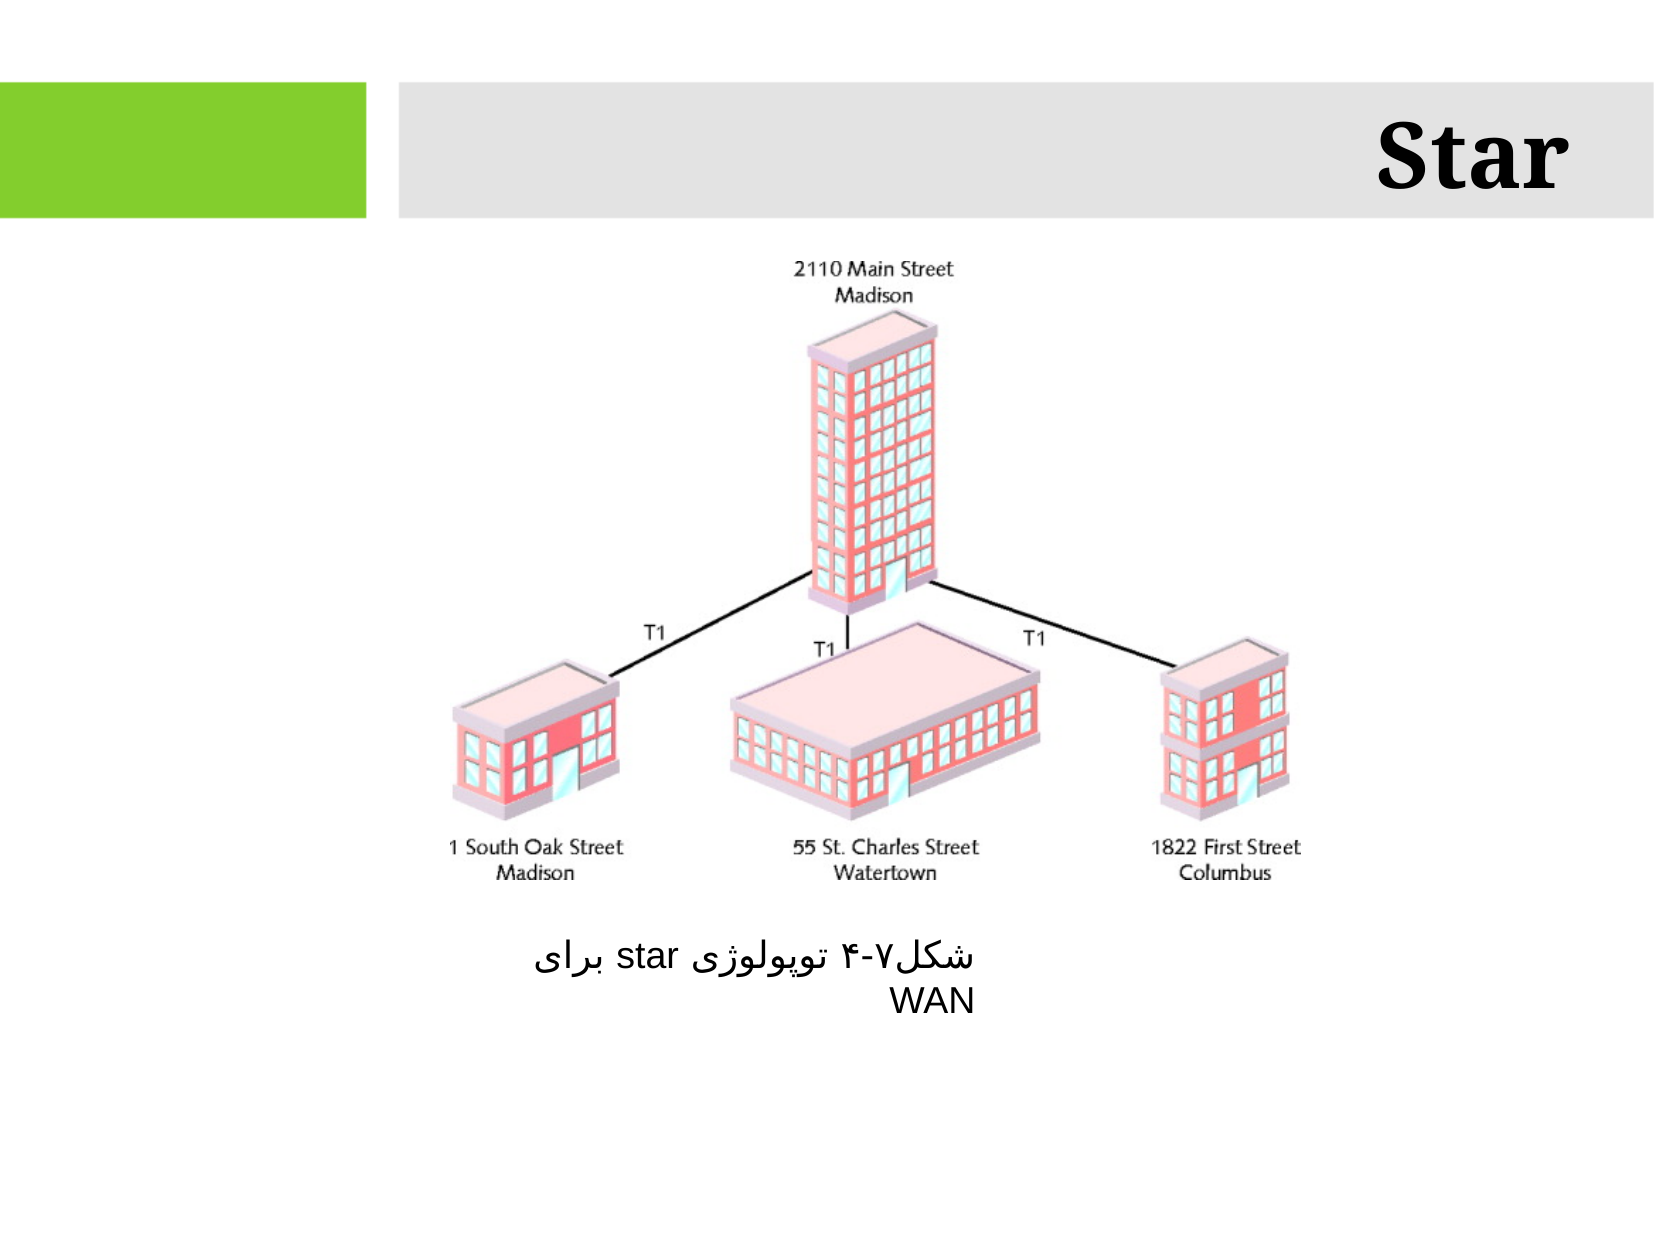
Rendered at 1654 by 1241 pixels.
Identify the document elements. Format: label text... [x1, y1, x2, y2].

title Star [82, 49, 1571, 257]
picture [0, 0, 1654, 1241]
text_box شکل۷-۴ توپولوژی star برای WAN [425, 923, 1026, 1030]
